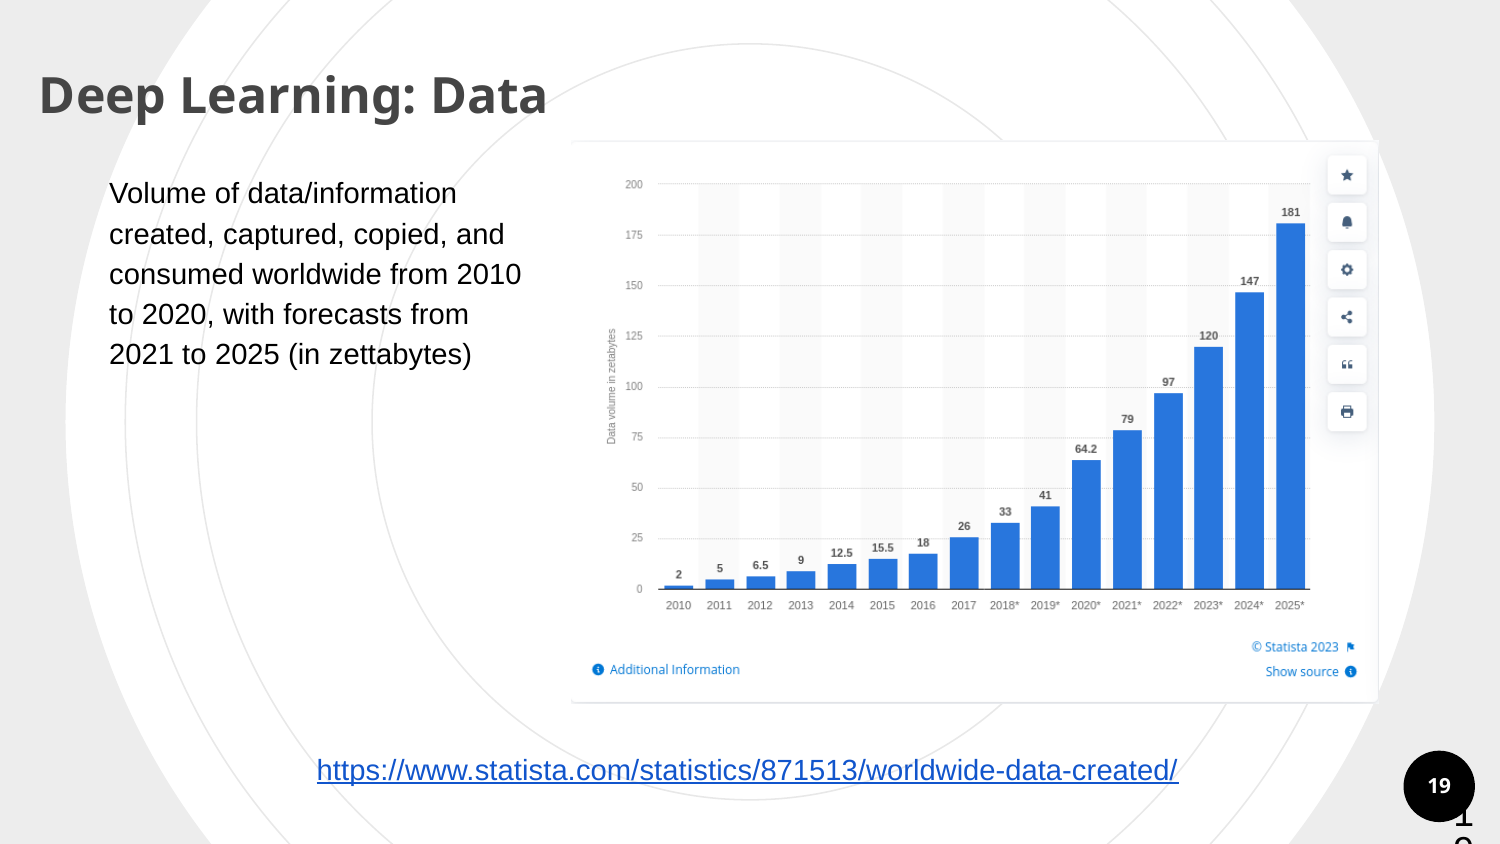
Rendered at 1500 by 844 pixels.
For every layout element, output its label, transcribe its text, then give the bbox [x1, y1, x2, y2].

slide_number 1 [1403, 750, 1475, 823]
text_box https://www.statista.com/statistics/871513/worldwide-data-created/ [301, 736, 1225, 802]
text_box Deep Learning: Data [38, 39, 1461, 149]
picture [571, 140, 1379, 704]
text_box Volume of data/information created, captured, copied, and consumed worldwide from 2010 to 2020, with forecasts from 2021 to 2025 (in zettabytes) [94, 154, 550, 386]
